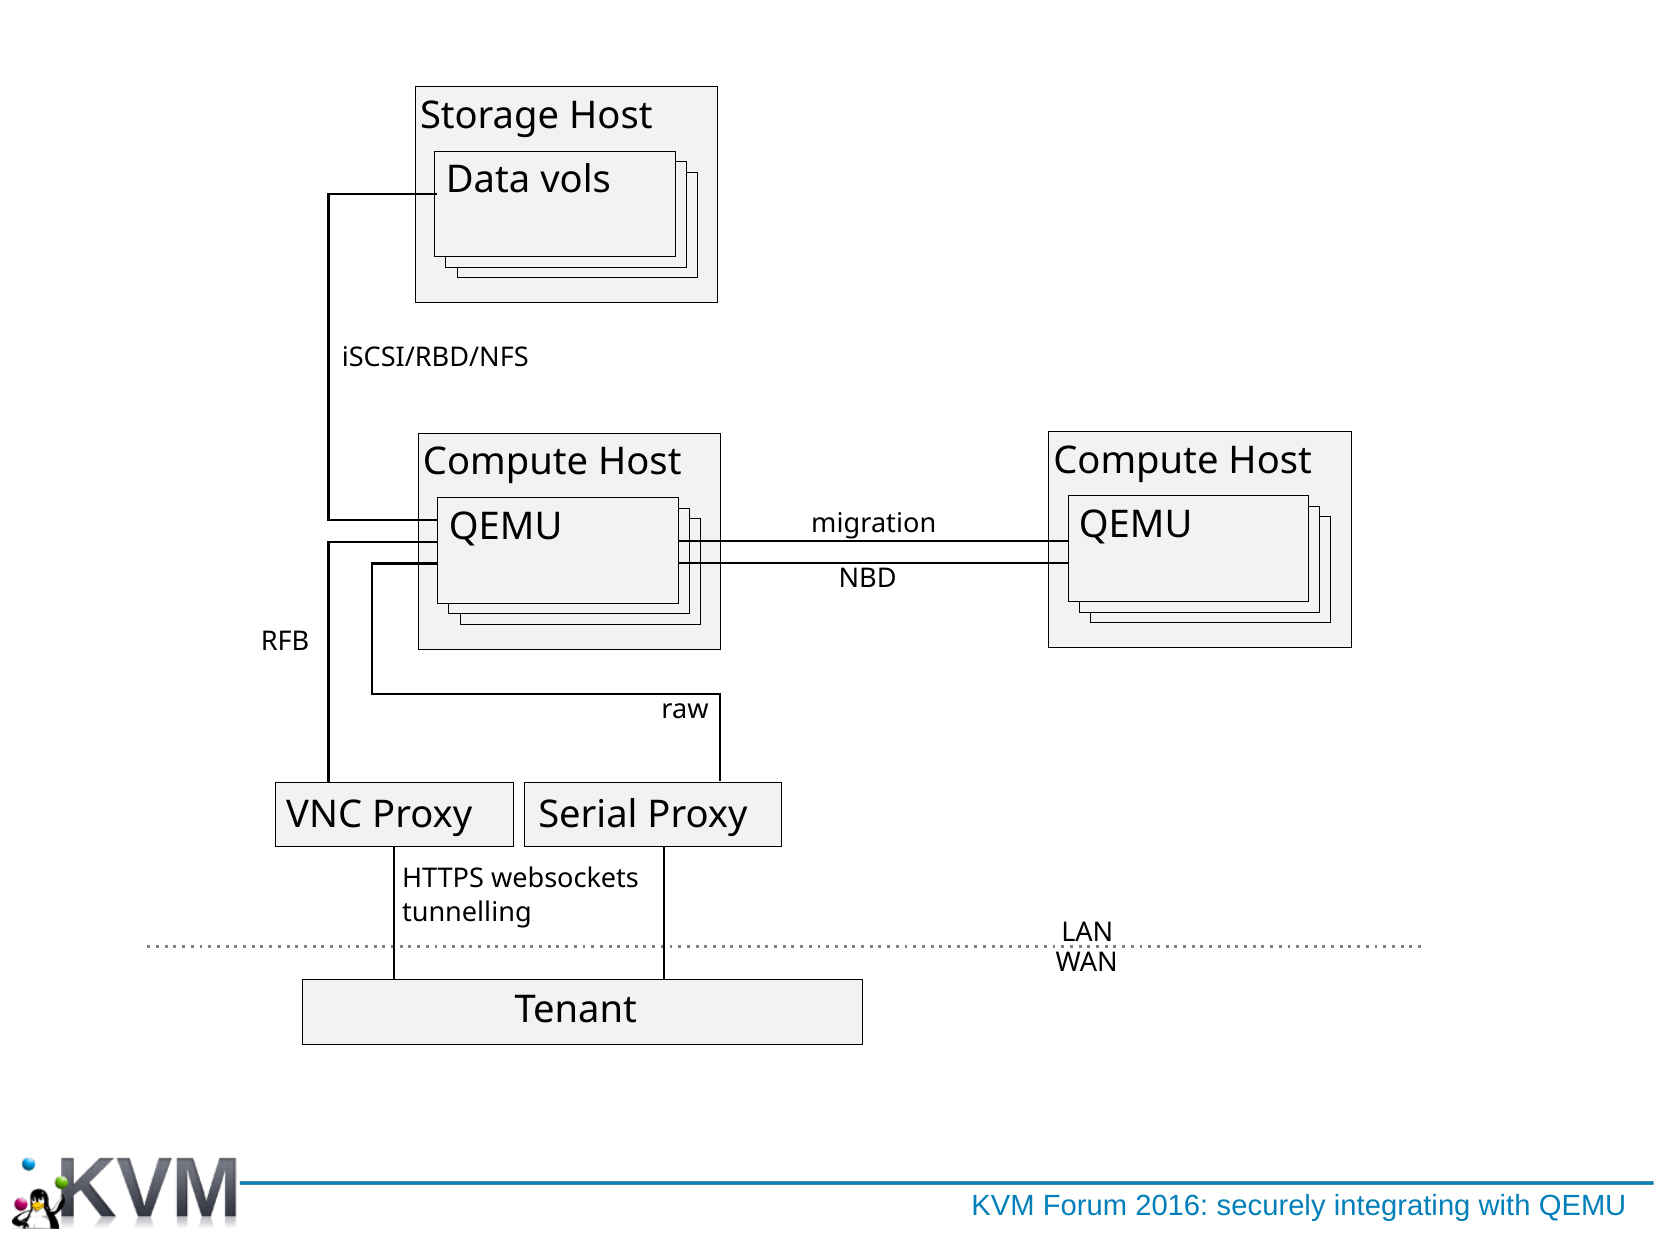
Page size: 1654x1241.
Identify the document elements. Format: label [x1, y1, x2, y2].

picture [11, 1157, 1654, 1229]
picture [141, 8, 1430, 1123]
